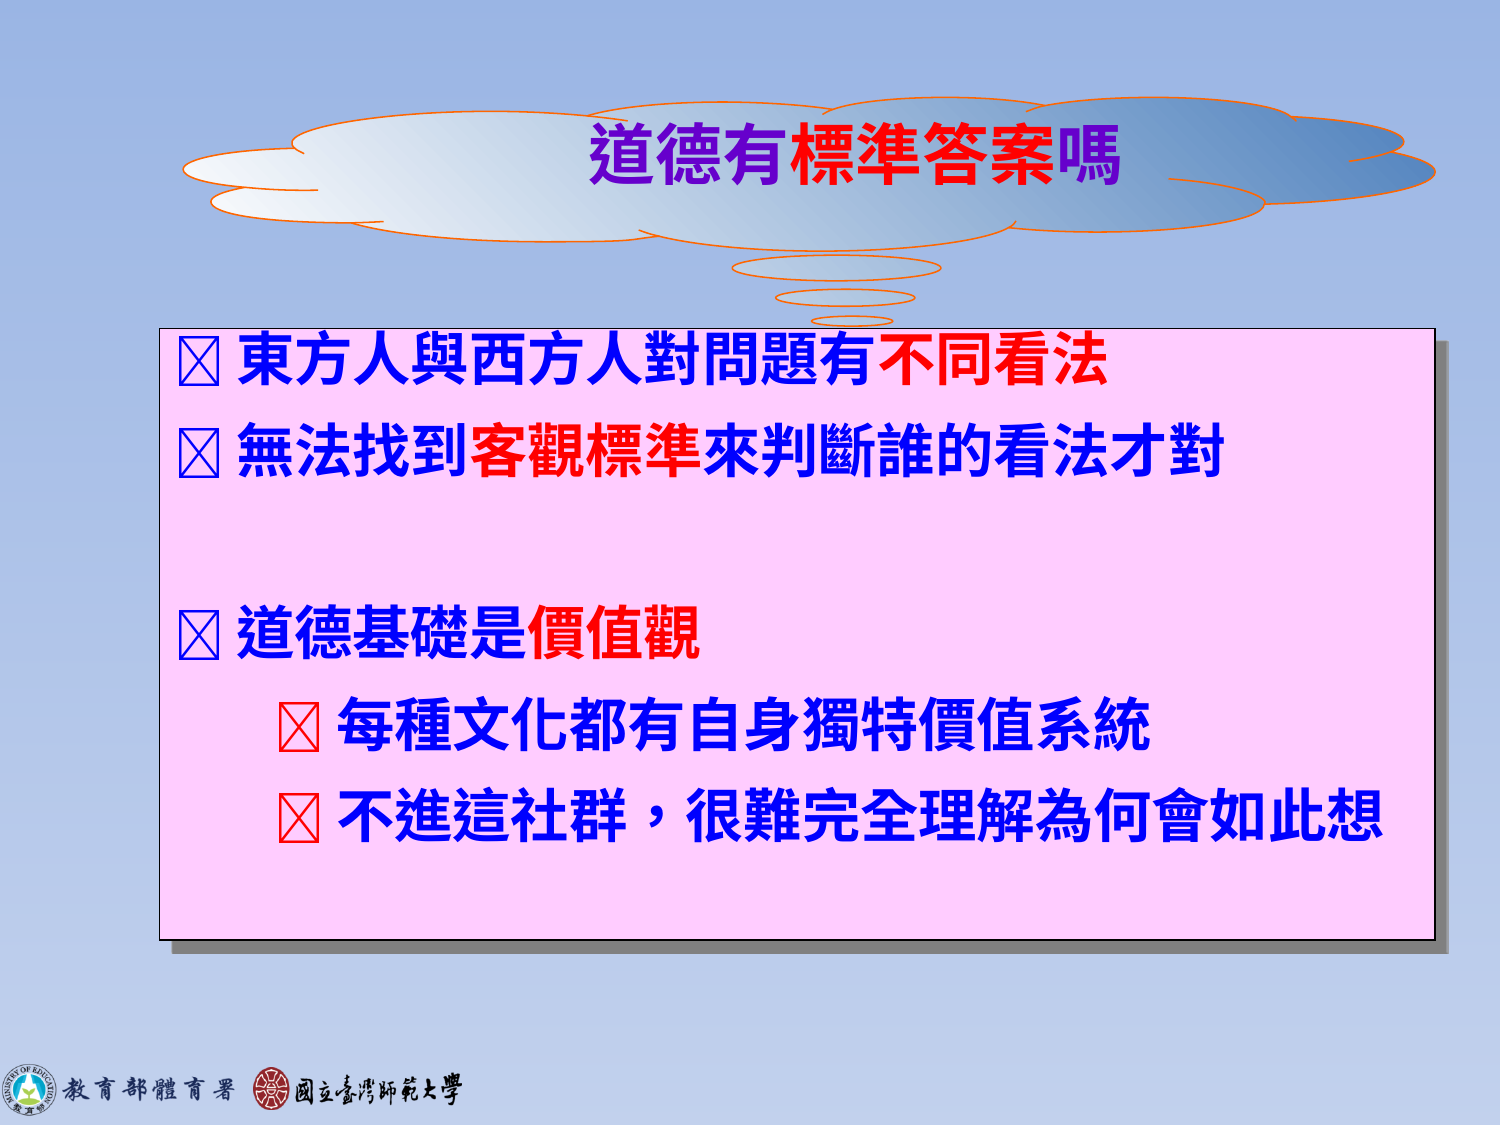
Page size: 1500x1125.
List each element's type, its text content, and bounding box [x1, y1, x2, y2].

text_box 道德有標準答案嗎 [775, 289, 915, 307]
text_box 道德有標準答案嗎 [732, 255, 941, 281]
text_box 東方人與西方人對問題有不同看法 無法找到客觀標準來判斷誰的看法才對 道德基礎是價值觀 每種文化都有自身獨特價值系統 不進這社群，很難完全理解為何會如此想 [159, 328, 1435, 940]
text_box 道德有標準答案嗎 [811, 316, 893, 327]
text_box 道德有標準答案嗎 [183, 97, 1436, 252]
